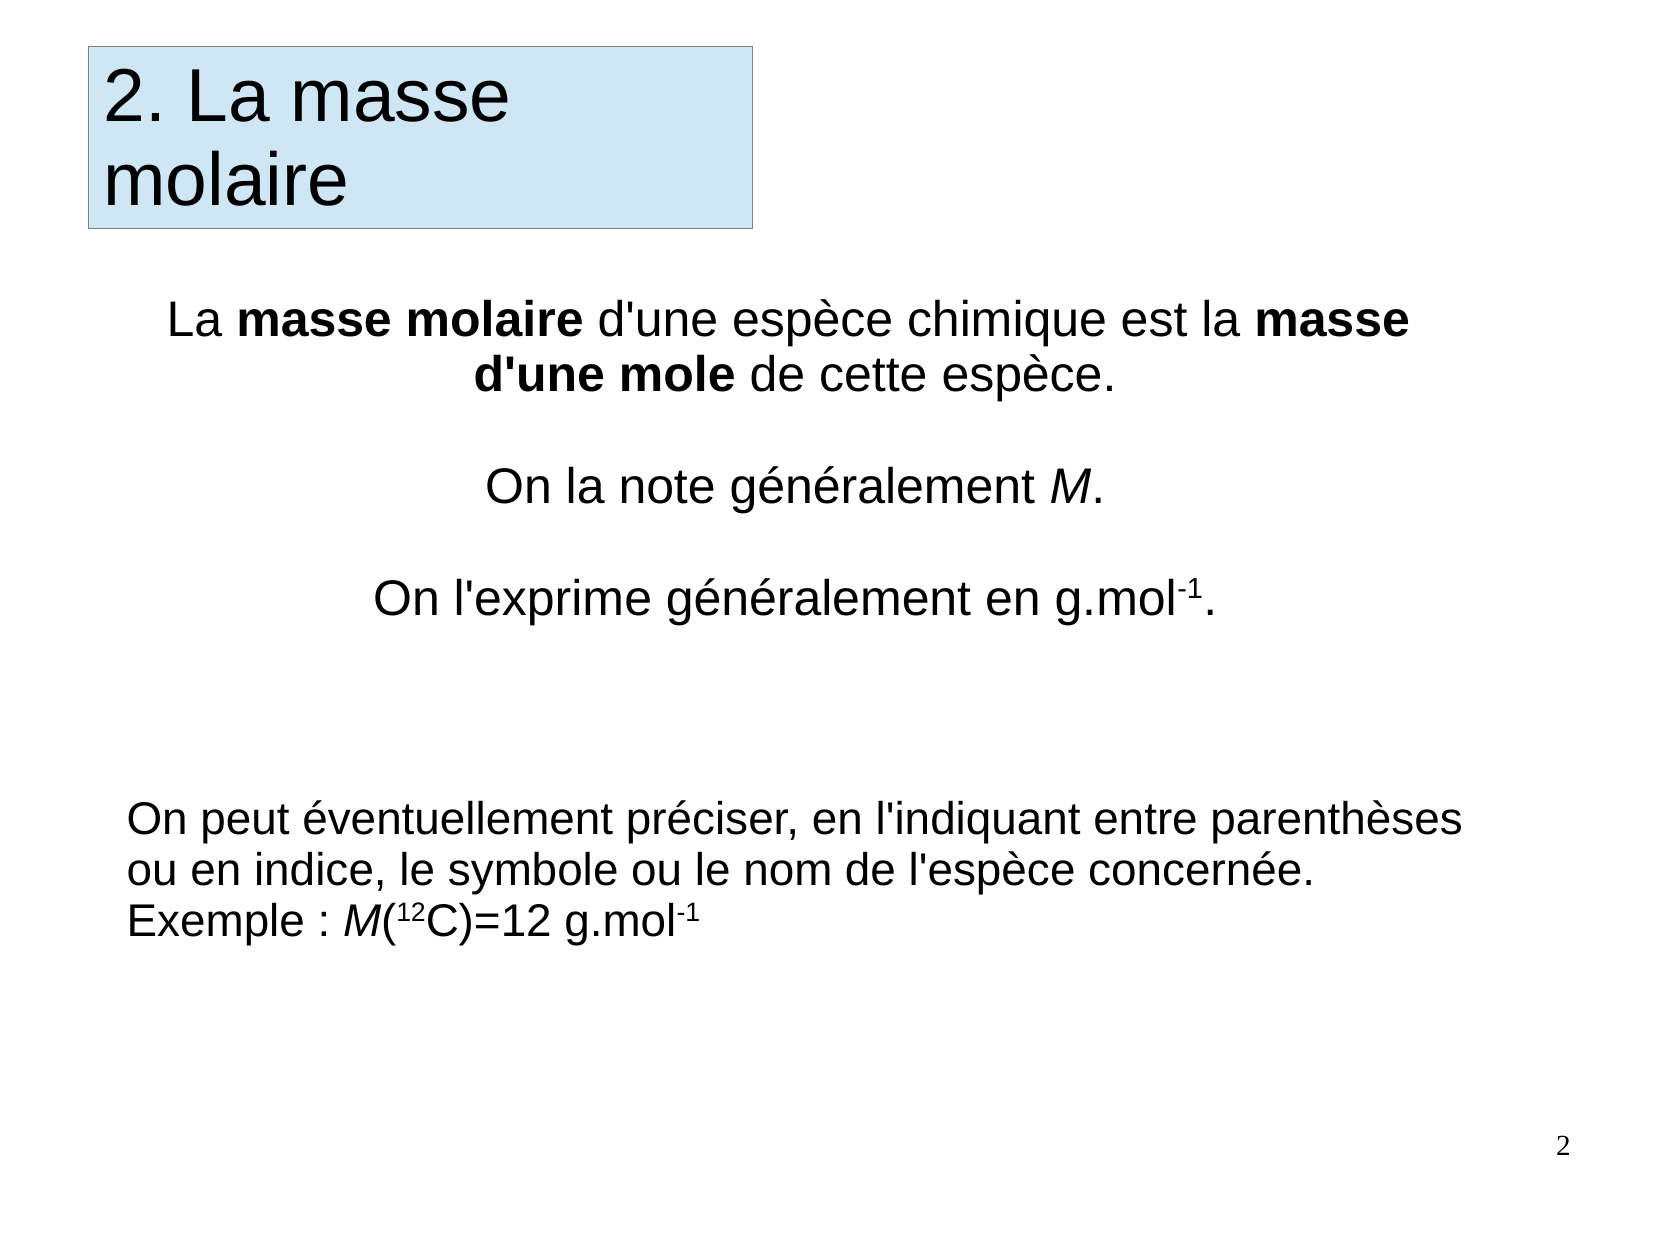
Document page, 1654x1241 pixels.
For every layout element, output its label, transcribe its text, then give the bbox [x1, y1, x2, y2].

text_box 2. La masse molaire [88, 46, 753, 188]
text_box La masse molaire d'une espèce chimique est la masse d'une mole de cette espèce. On la note généralement M. On l'exprime généralement en g.mol-1. On peut éventuellement préciser, en l'indiquant entre parenthèses ou en indice, le symbole ou le nom de l'espèce concernée. Exemple : M(12C)=12 g.mol-1 [111, 283, 1479, 999]
